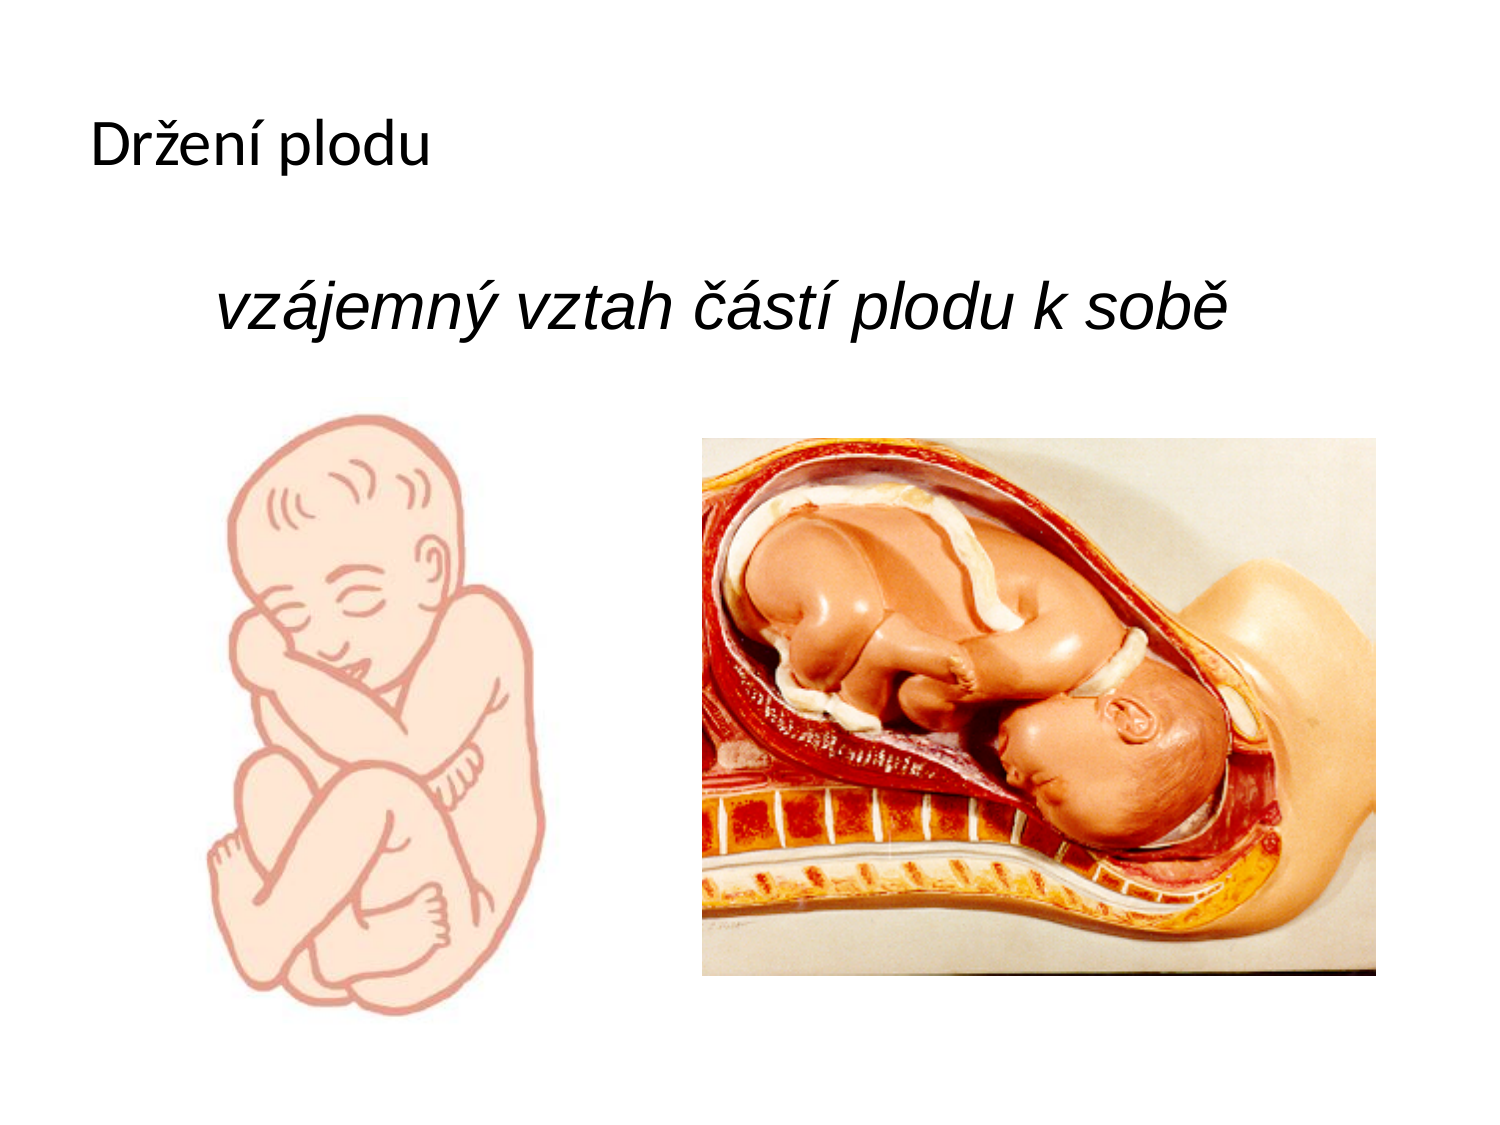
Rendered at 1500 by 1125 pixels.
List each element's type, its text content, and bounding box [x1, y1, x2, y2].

picture [132, 397, 603, 1053]
picture [702, 438, 1376, 977]
title Držení plodu [75, 45, 1425, 233]
text_box vzájemný vztah částí plodu k sobě [200, 261, 1317, 352]
